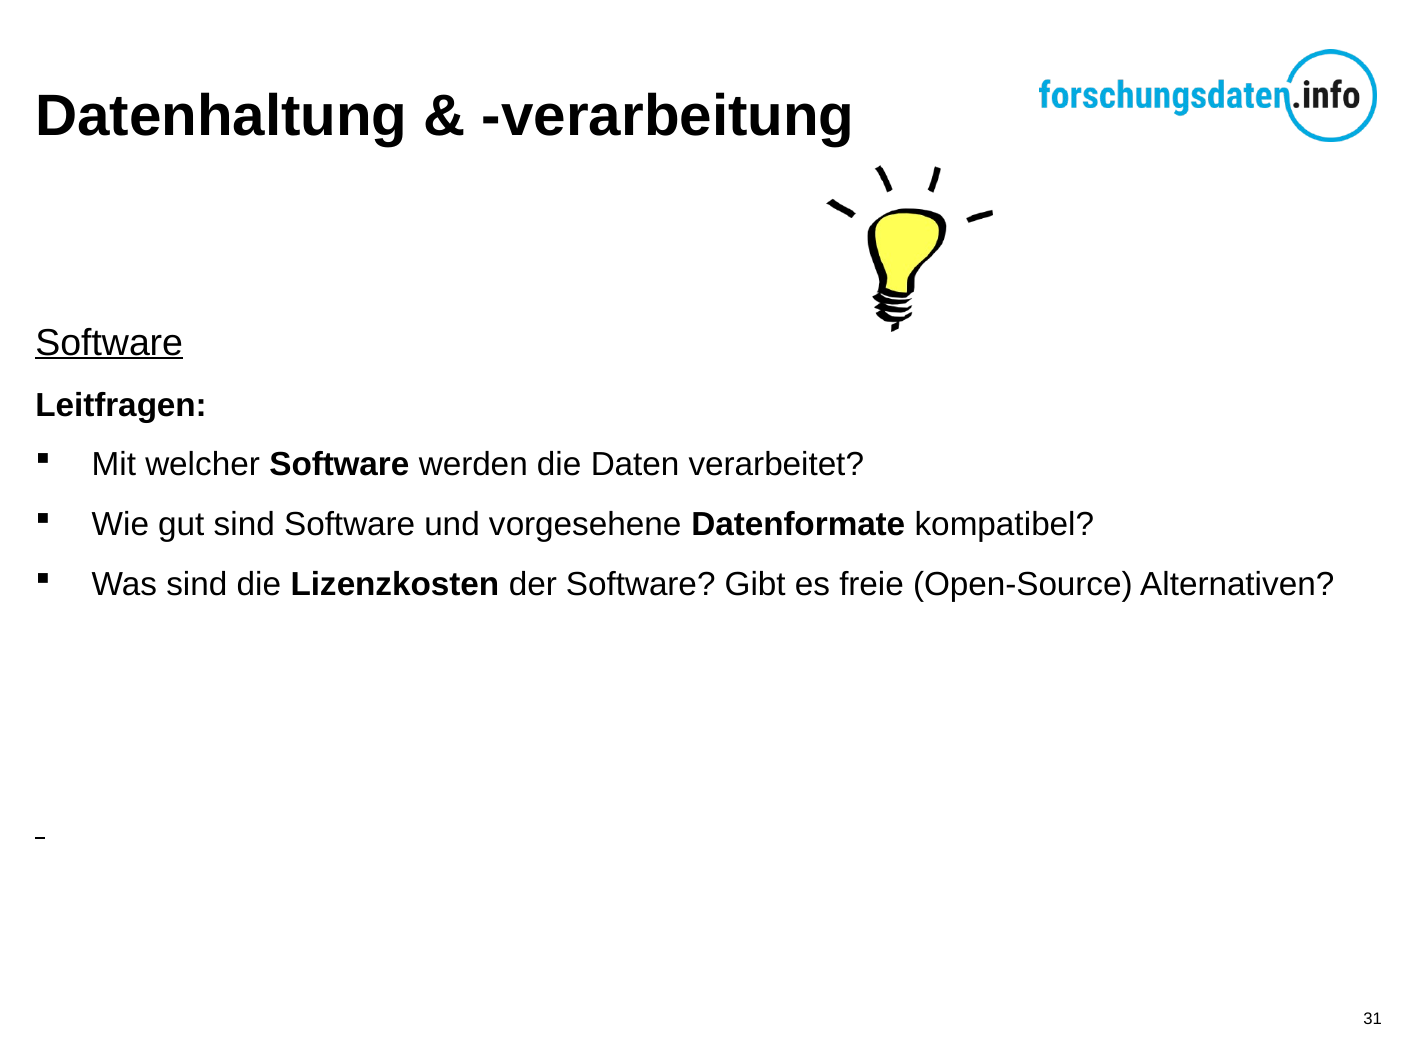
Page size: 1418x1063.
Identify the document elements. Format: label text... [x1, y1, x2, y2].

picture [826, 165, 993, 332]
slide_number <Nummer> [1015, 1003, 1382, 1028]
title Datenhaltung & -verarbeitung [35, 76, 1022, 254]
picture [1342, 107, 1377, 142]
list Software Leitfragen: Mit welcher Software werden die Daten verarbeitet? Wie gut sind Software und vorgesehene Datenformate kompatibel? Was sind die Lizenzkosten der Software? Gibt es freie (Open-Source) Alternativen? [35, 295, 1418, 940]
picture [1339, 49, 1377, 85]
picture [1039, 49, 1372, 142]
